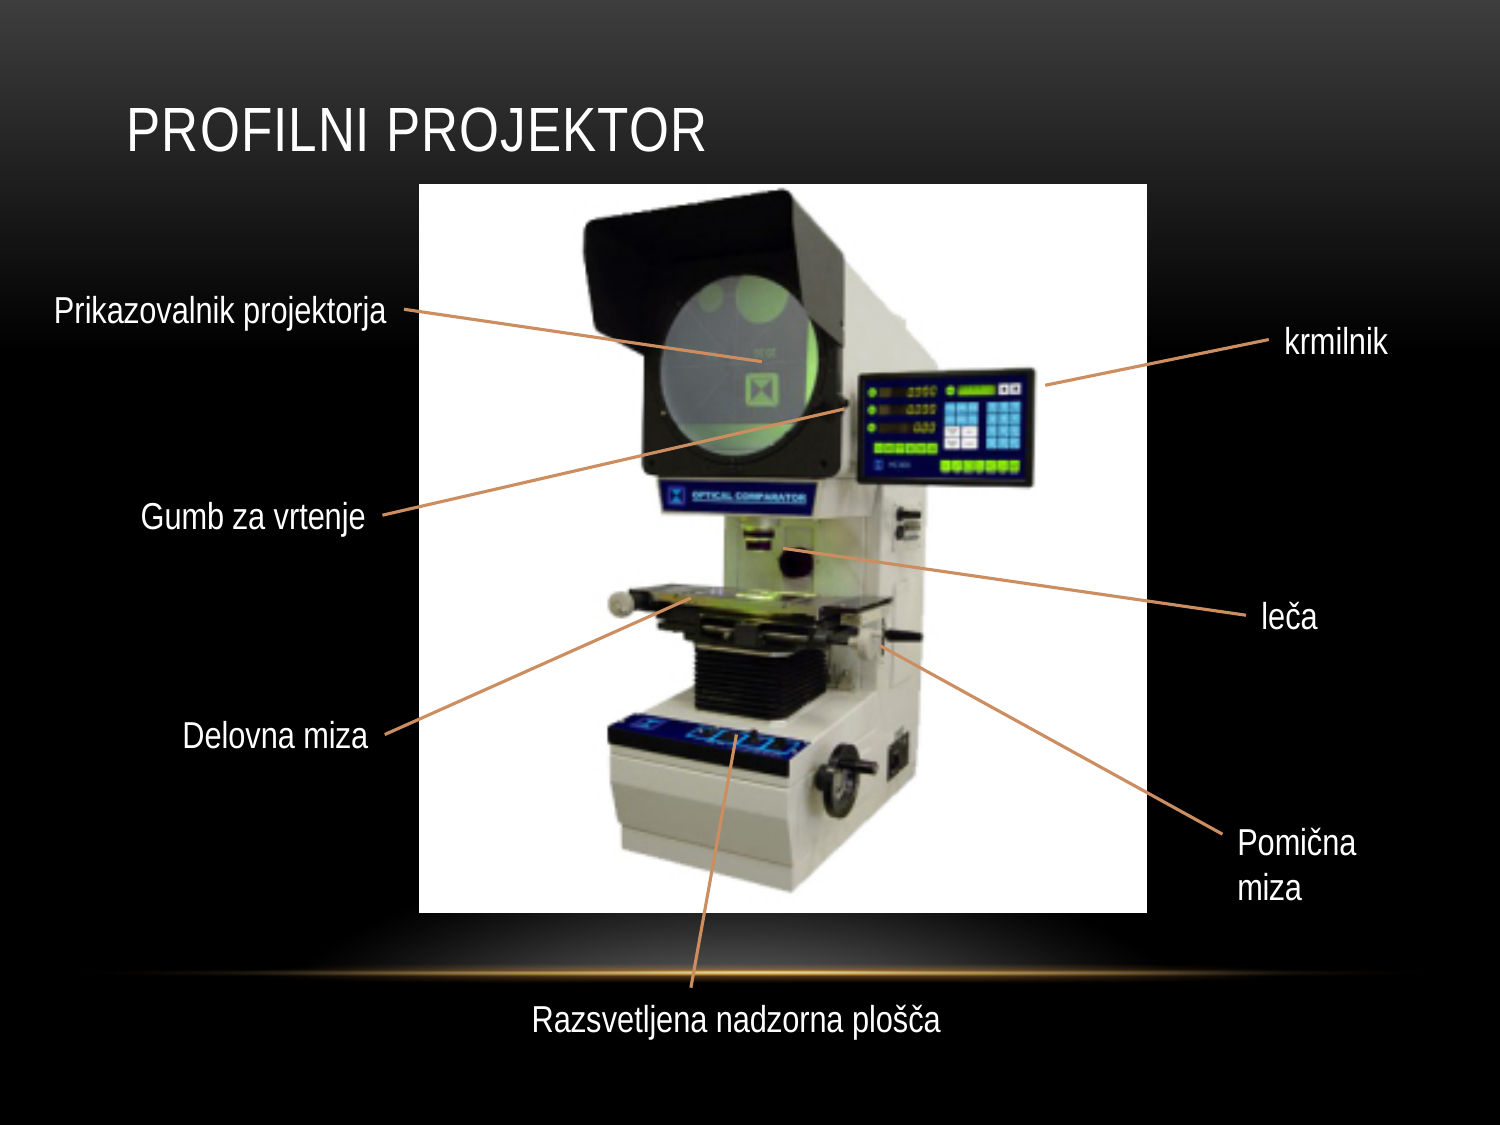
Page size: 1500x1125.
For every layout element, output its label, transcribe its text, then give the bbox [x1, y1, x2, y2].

text_box krmilnik [1269, 309, 1404, 370]
text_box Delovna miza [167, 704, 384, 764]
text_box Prikazovalnik projektorja [39, 278, 402, 339]
text_box Gumb za vrtenje [125, 484, 381, 545]
text_box Pomična miza [1222, 810, 1405, 916]
text_box leča [1246, 584, 1333, 645]
title Profilni projektor [111, 0, 1412, 172]
picture [0, 0, 1500, 1125]
text_box Razsvetljena nadzorna plošča [516, 987, 956, 1048]
